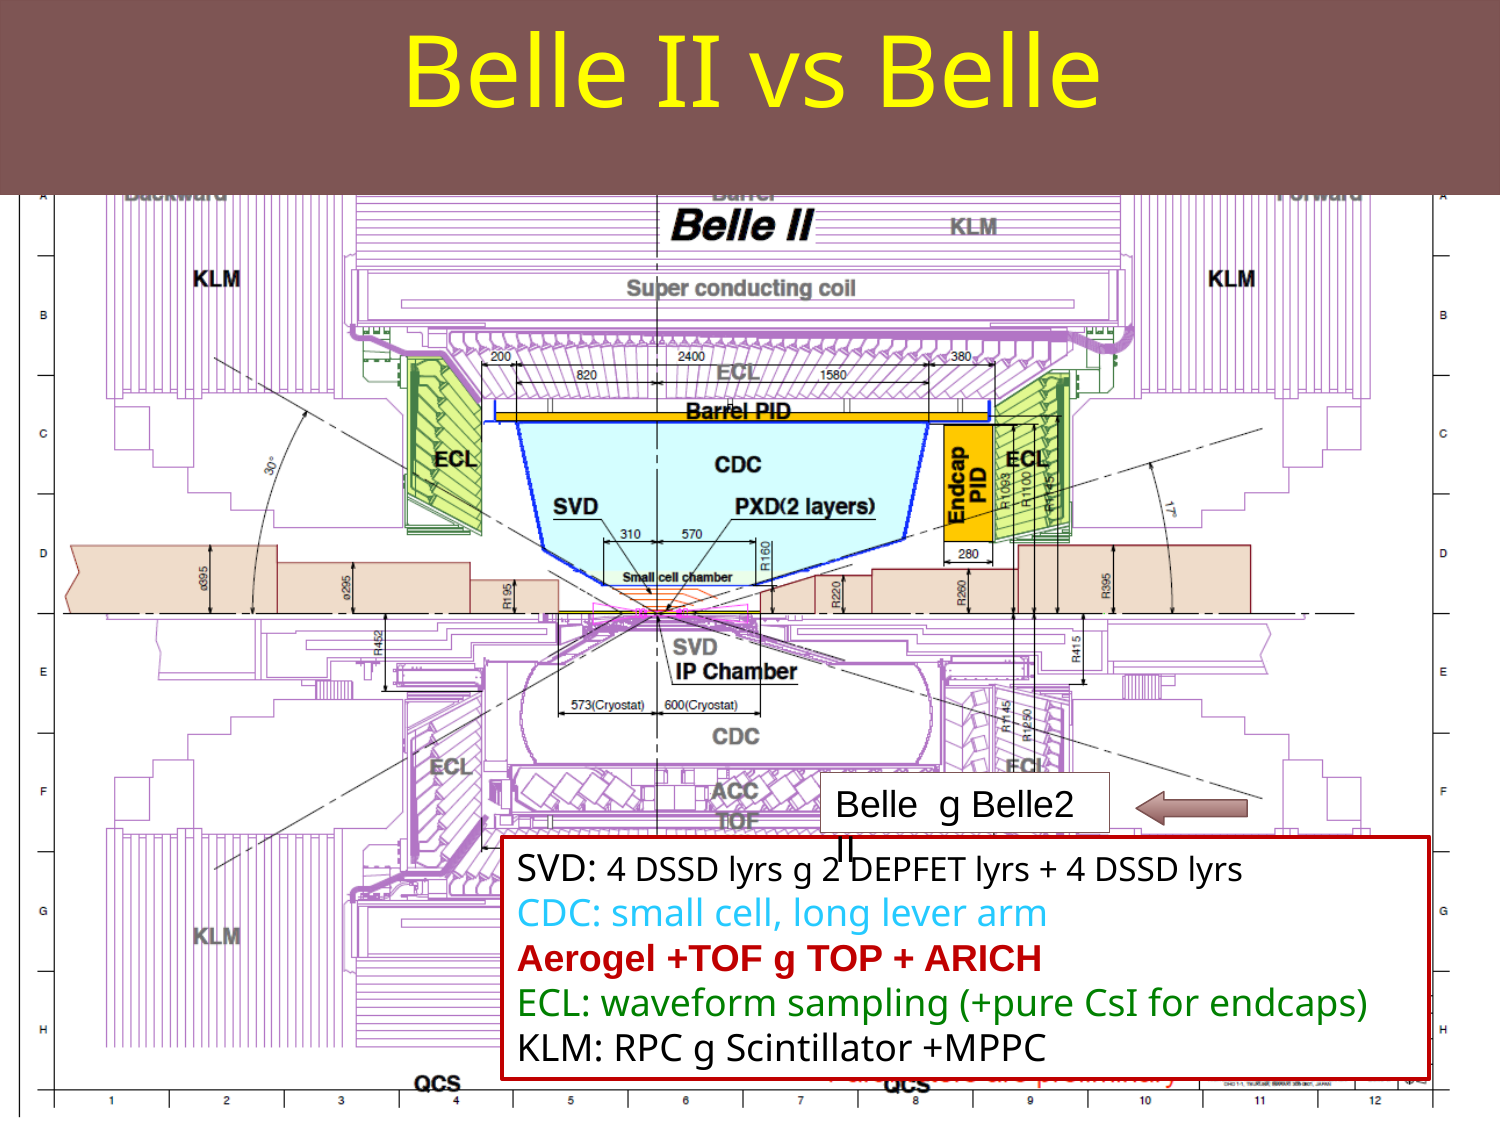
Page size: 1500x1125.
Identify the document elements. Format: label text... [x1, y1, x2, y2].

text_box [0, 0, 1500, 195]
text_box Belle g Belle2 II [820, 772, 1110, 833]
text_box Belle II vs Belle [77, 0, 1428, 162]
picture [5, 195, 1480, 1125]
text_box [1136, 791, 1248, 825]
text_box SVD: 4 DSSD lyrs g 2 DEPFET lyrs + 4 DSSD lyrs CDC: small cell, long lever arm Aerogel +TOF g TOP + ARICH ECL: waveform sampling (+pure CsI for endcaps) KLM: RPC g Scintillator +MPPC [501, 836, 1430, 1079]
